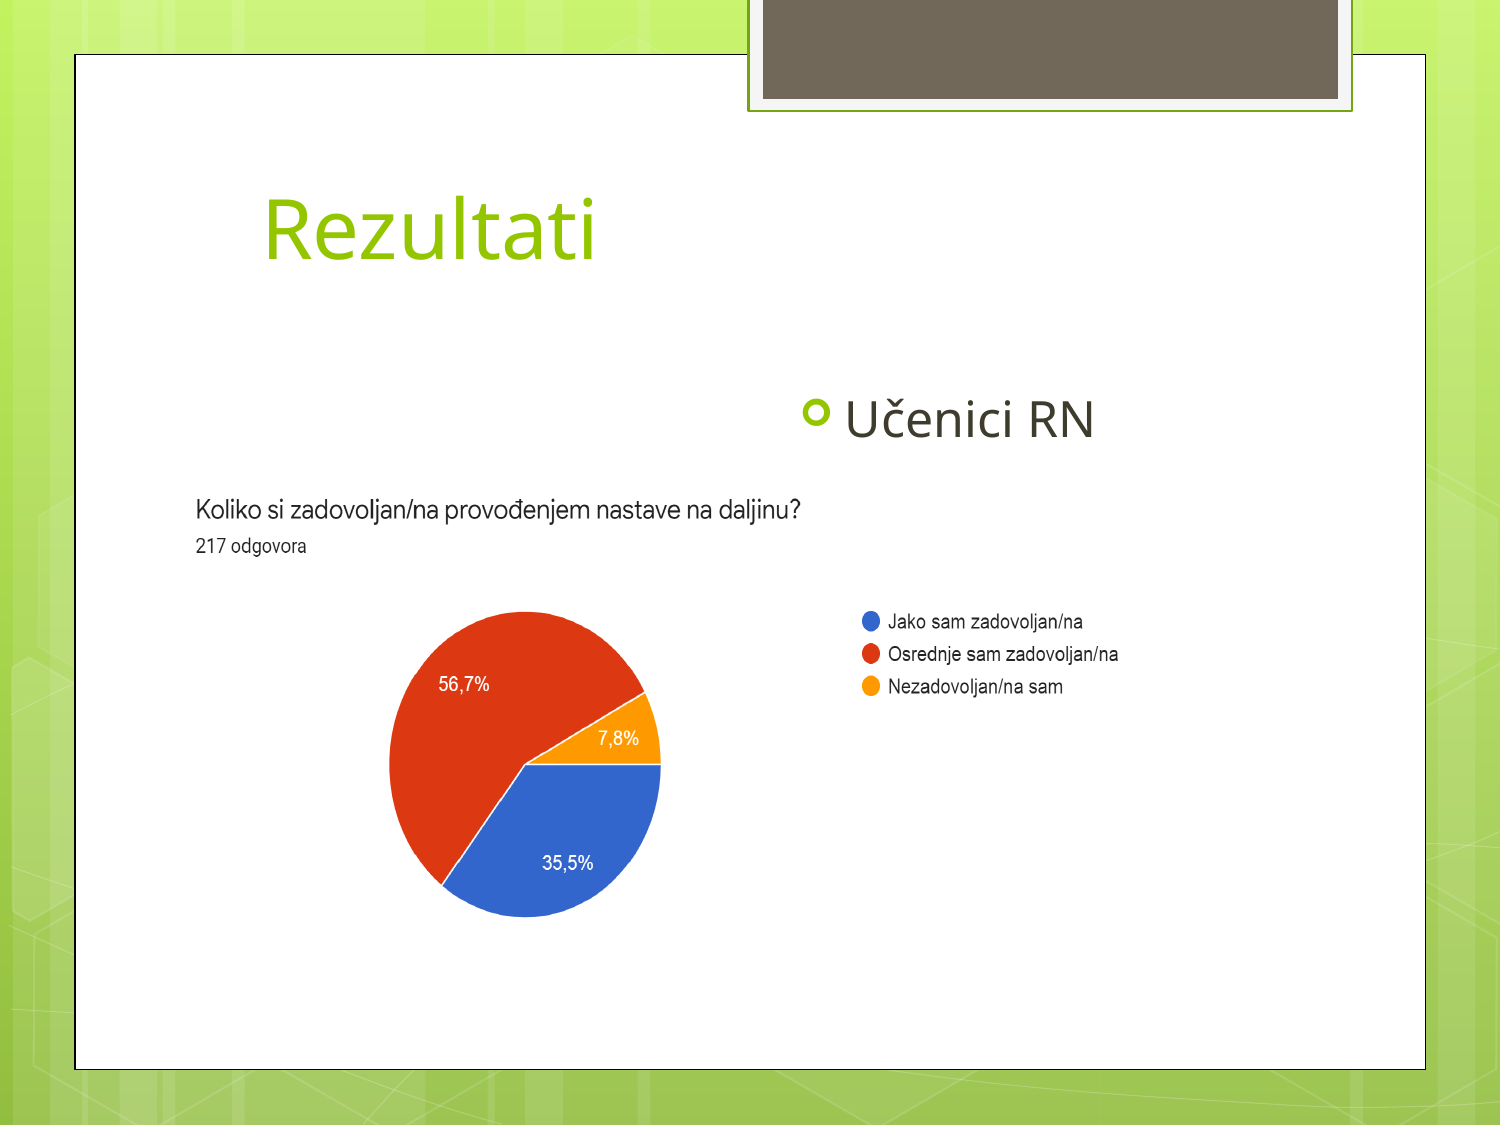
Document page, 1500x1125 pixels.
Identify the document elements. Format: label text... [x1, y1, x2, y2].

title Rezultati [171, 168, 1324, 357]
list Učenici RN [761, 379, 1324, 953]
picture [159, 451, 1270, 976]
